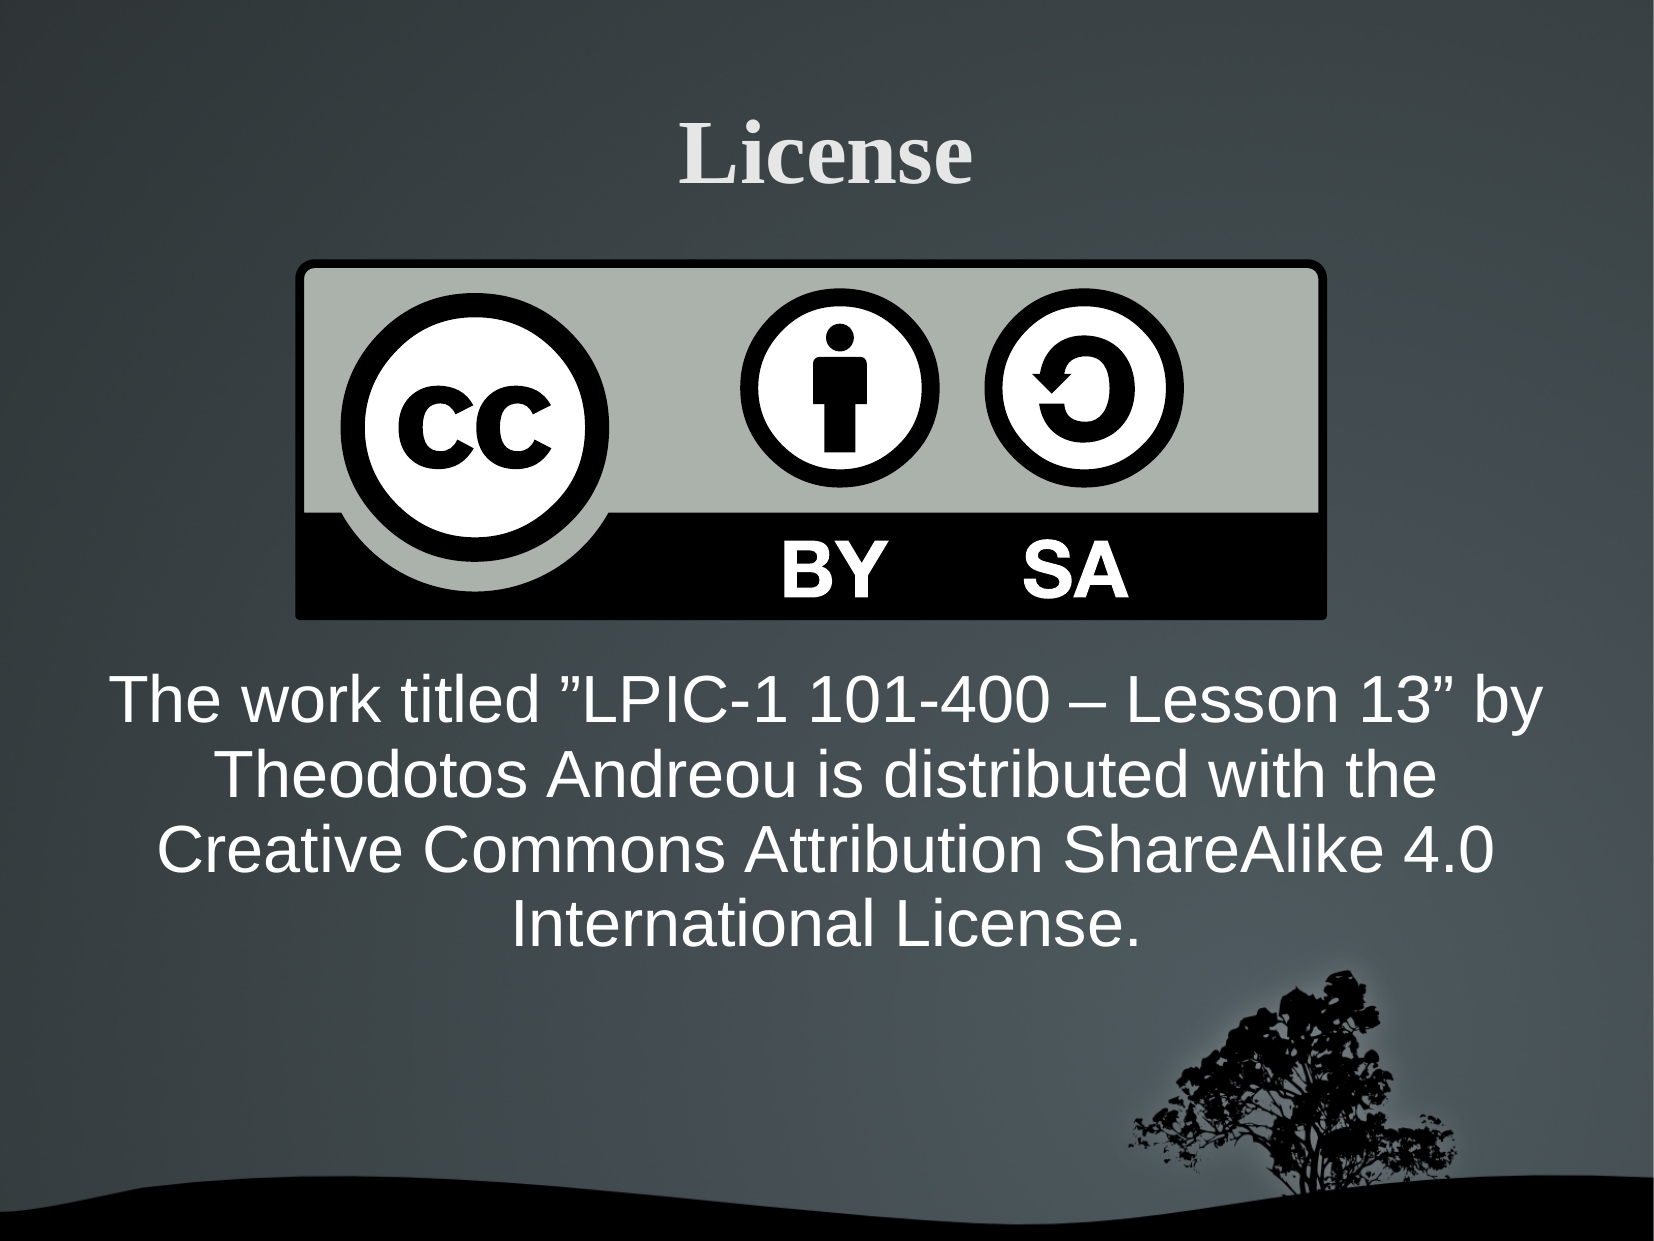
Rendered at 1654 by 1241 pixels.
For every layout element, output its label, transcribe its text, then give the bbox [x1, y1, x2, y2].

title License [82, 49, 1571, 257]
subtitle The work titled ”LPIC-1 101-400 – Lesson 13” by Theodotos Andreou is distributed with the Creative Commons Attribution ShareAlike 4.0 International License. [82, 290, 1571, 1109]
picture [0, 0, 1654, 1241]
